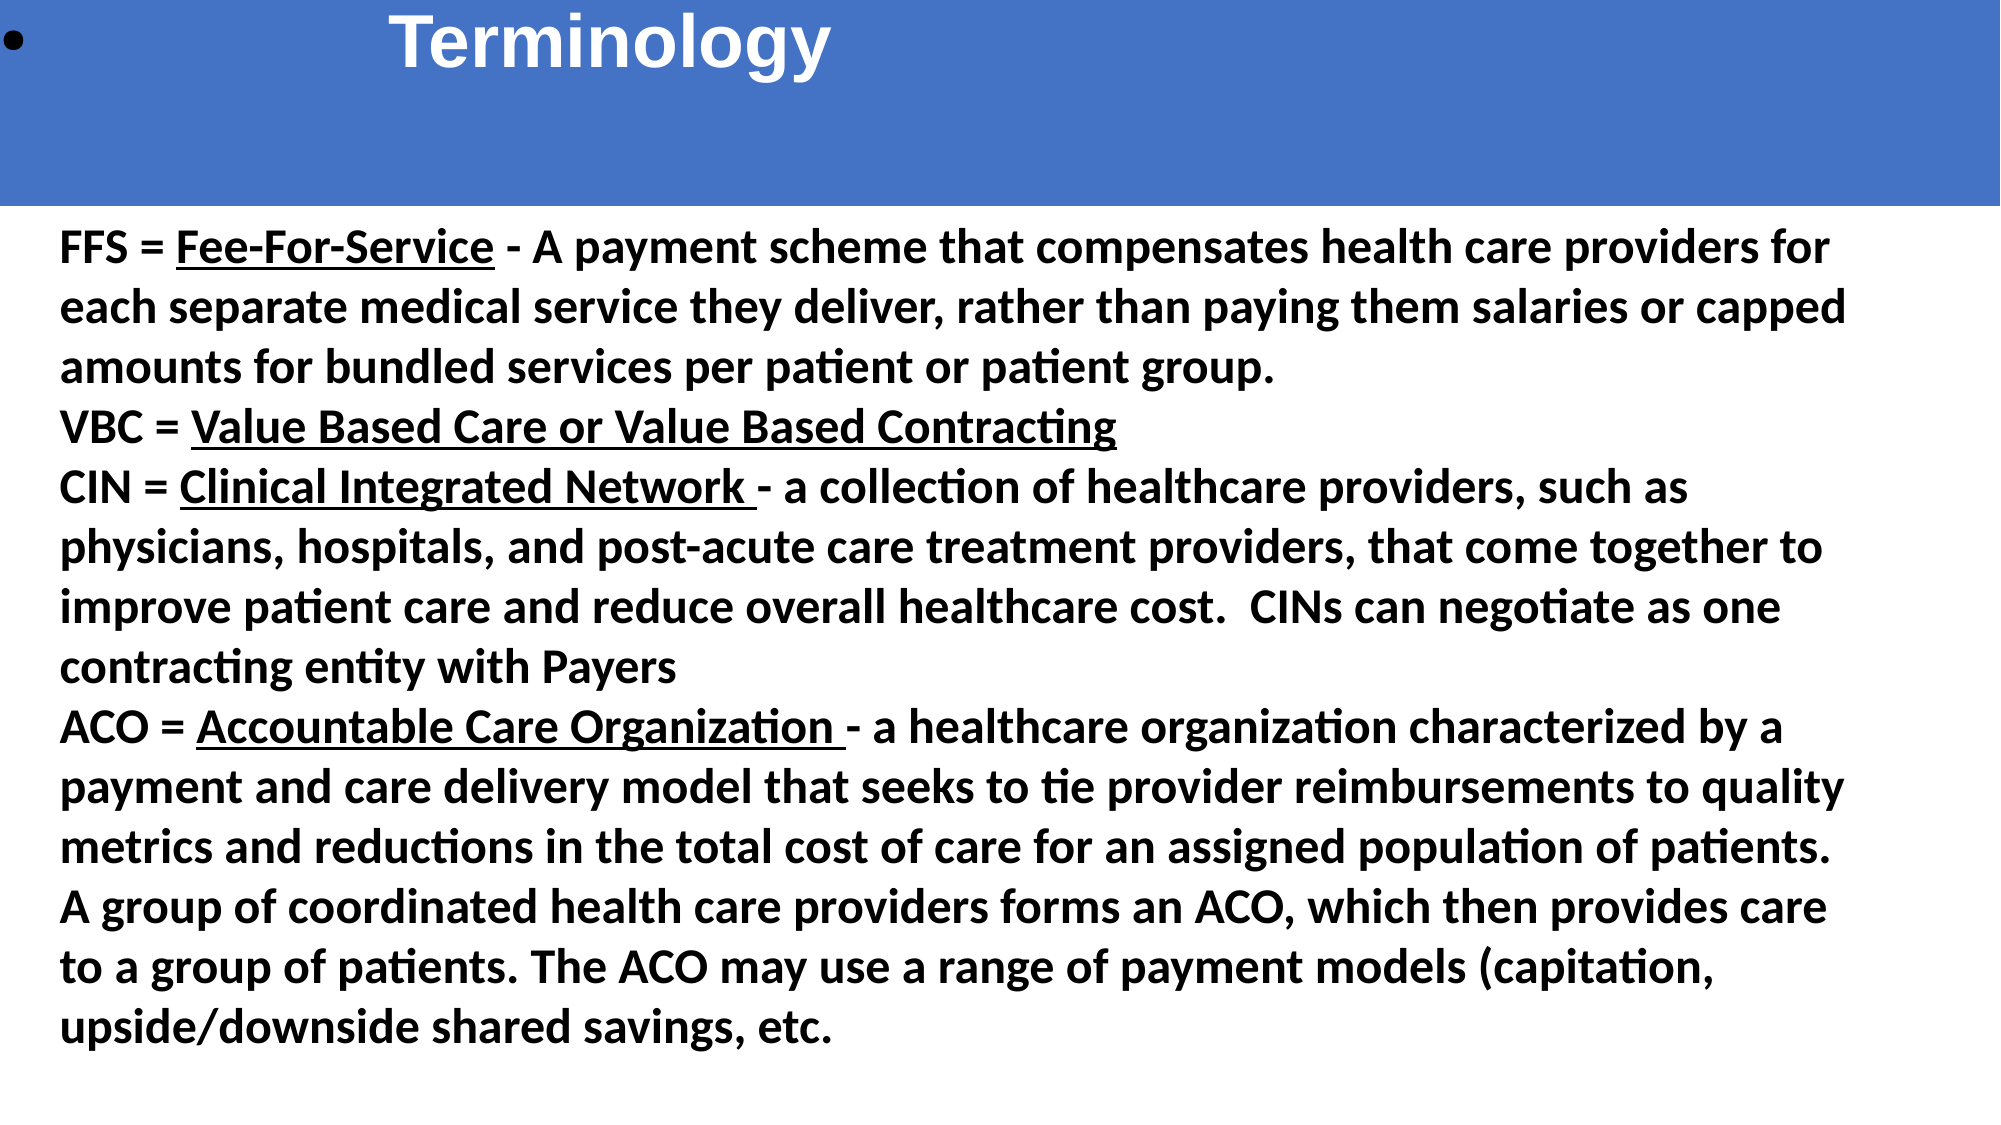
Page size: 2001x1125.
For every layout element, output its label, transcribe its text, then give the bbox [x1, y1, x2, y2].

table_header Terminology [0, 0, 2000, 206]
text_box FFS = Fee-For-Service - A payment scheme that compensates health care providers for each separate medical service they deliver, rather than paying them salaries or capped amounts for bundled services per patient or patient group. VBC = Value Based Care or Value Based Contracting CIN = Clinical Integrated Network - a collection of healthcare providers, such as physicians, hospitals, and post-acute care treatment providers, that come together to improve patient care and reduce overall healthcare cost. CINs can negotiate as one contracting entity with Payers ACO = Accountable Care Organization - a healthcare organization characterized by a payment and care delivery model that seeks to tie provider reimbursements to quality metrics and reductions in the total cost of care for an assigned population of patients. A group of coordinated health care providers forms an ACO, which then provides care to a group of patients. The ACO may use a range of payment models (capitation, upside/downside shared savings, etc. [44, 206, 1865, 1070]
